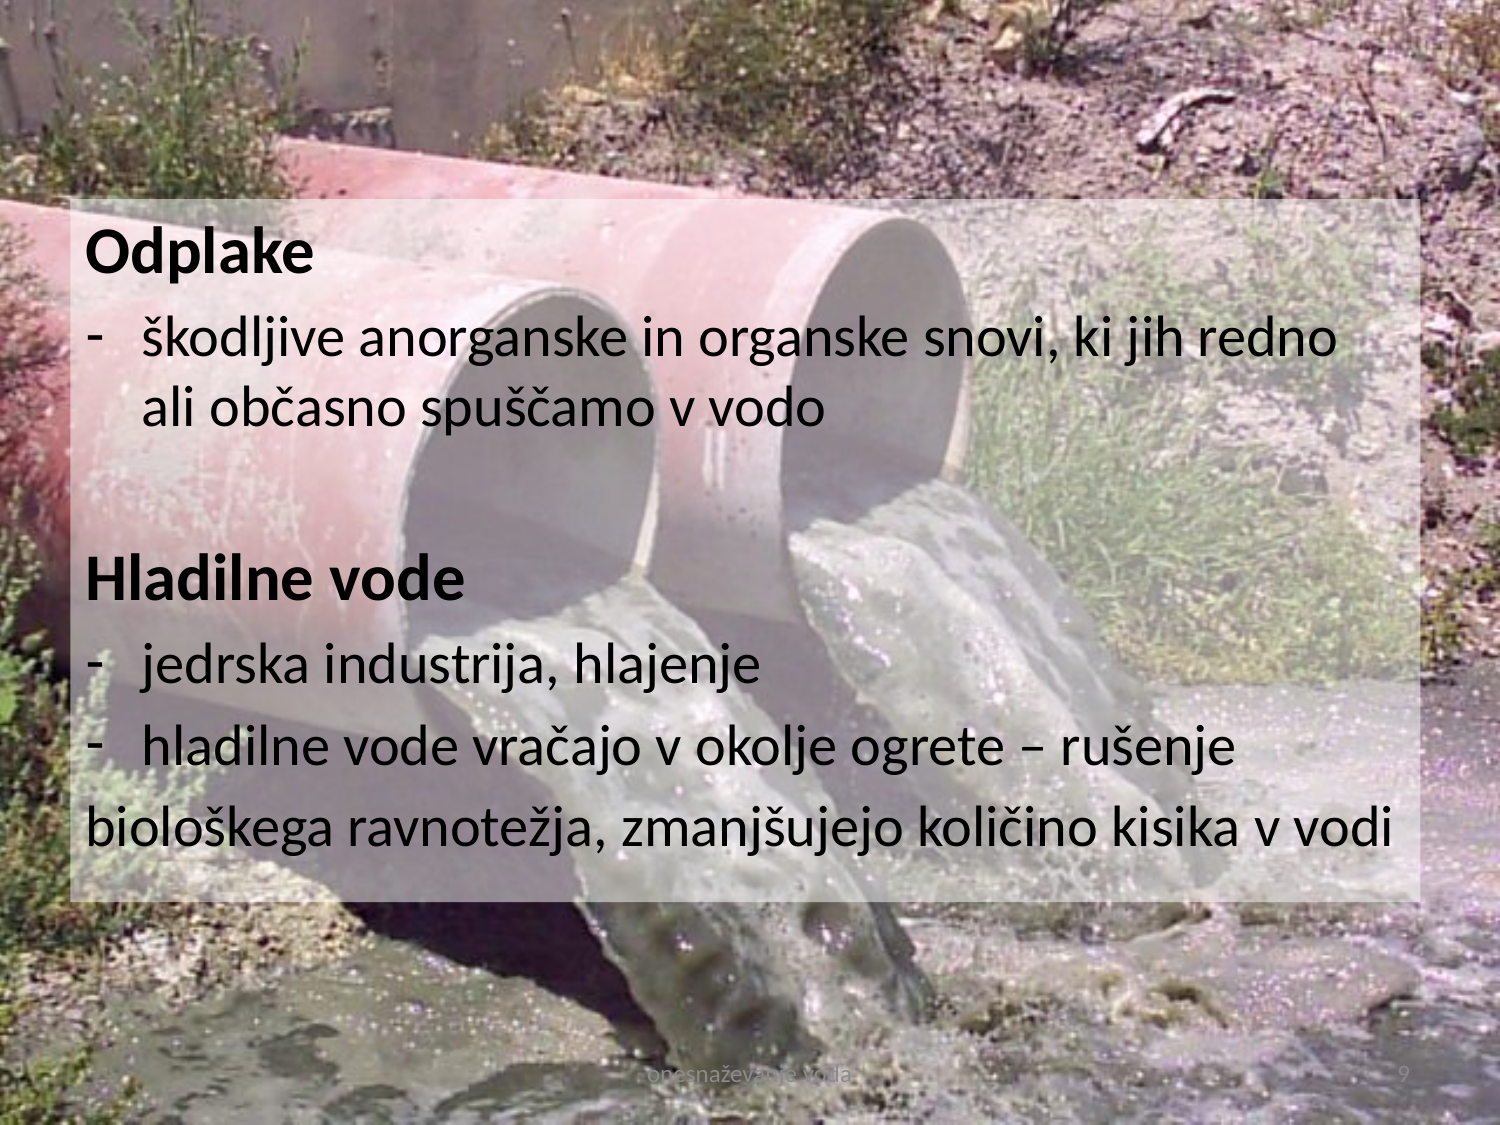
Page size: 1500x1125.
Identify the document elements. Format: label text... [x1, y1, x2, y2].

slide_number <number> [1074, 1042, 1425, 1103]
list Odplake škodljive anorganske in organske snovi, ki jih redno ali občasno spuščamo v vodo Hladilne vode jedrska industrija, hlajenje hladilne vode vračajo v okolje ogrete – rušenje biološkega ravnotežja, zmanjšujejo količino kisika v vodi [70, 199, 1421, 903]
footer onesnaževanje voda [512, 1042, 988, 1103]
picture [0, 0, 1500, 1125]
